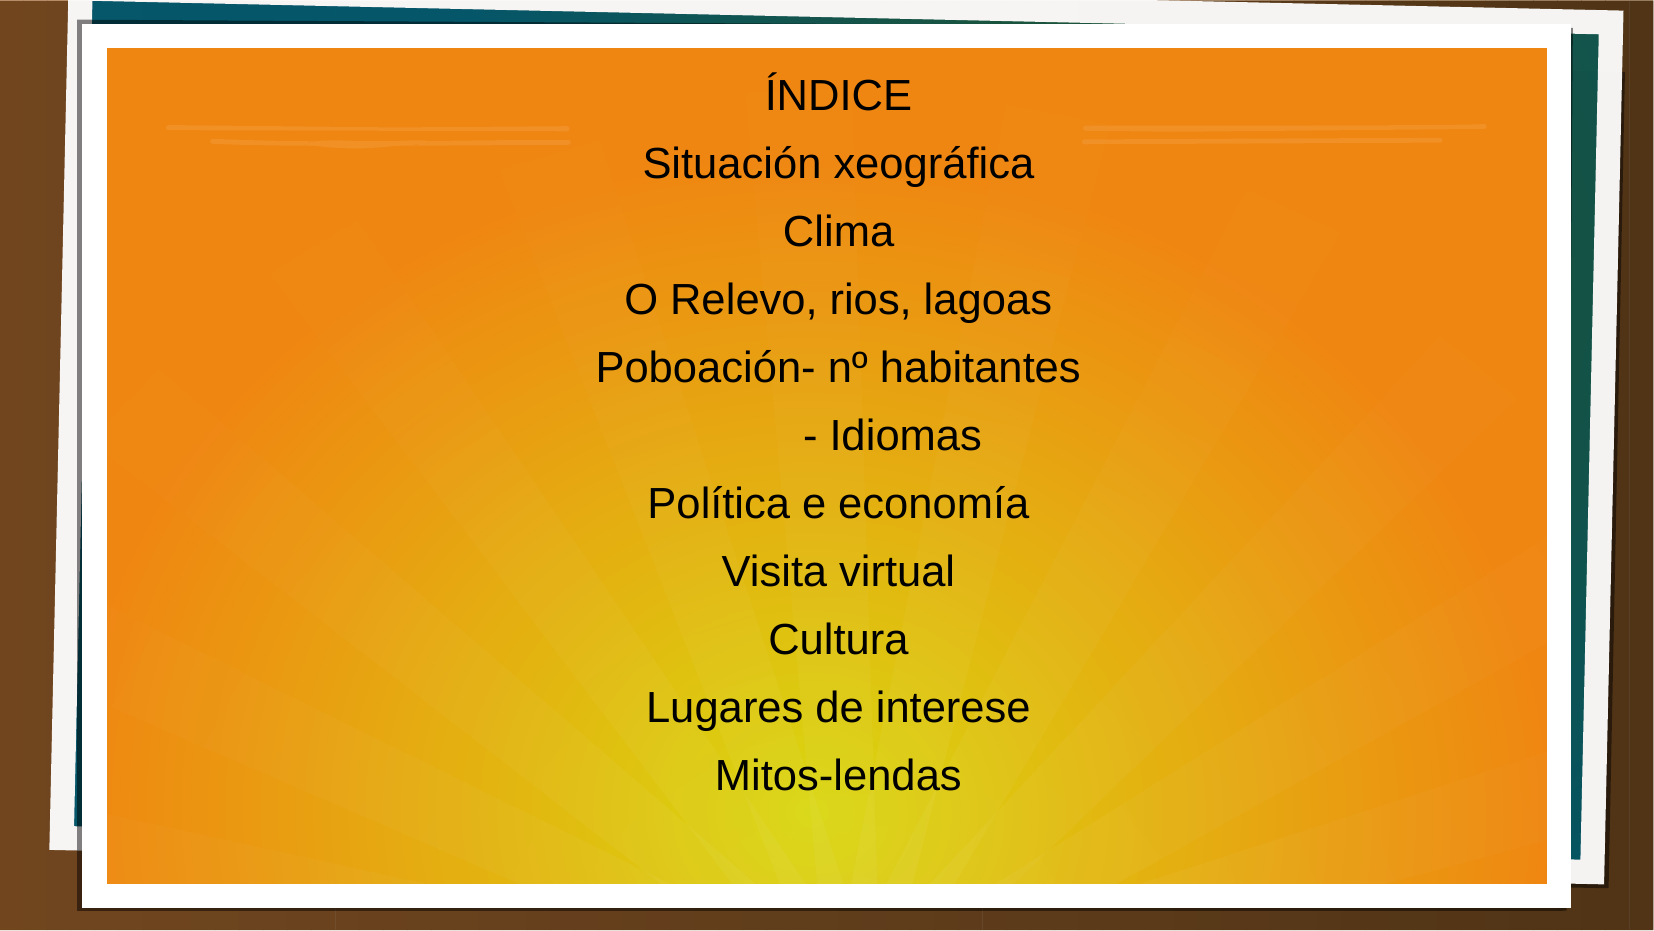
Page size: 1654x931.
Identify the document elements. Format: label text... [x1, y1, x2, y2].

list ÍNDICE Situación xeográfica Clima O Relevo, rios, lagoas Poboación- nº habitantes - Idiomas Política e economía Visita virtual Cultura Lugares de interese Mitos-lendas [94, 70, 1583, 804]
